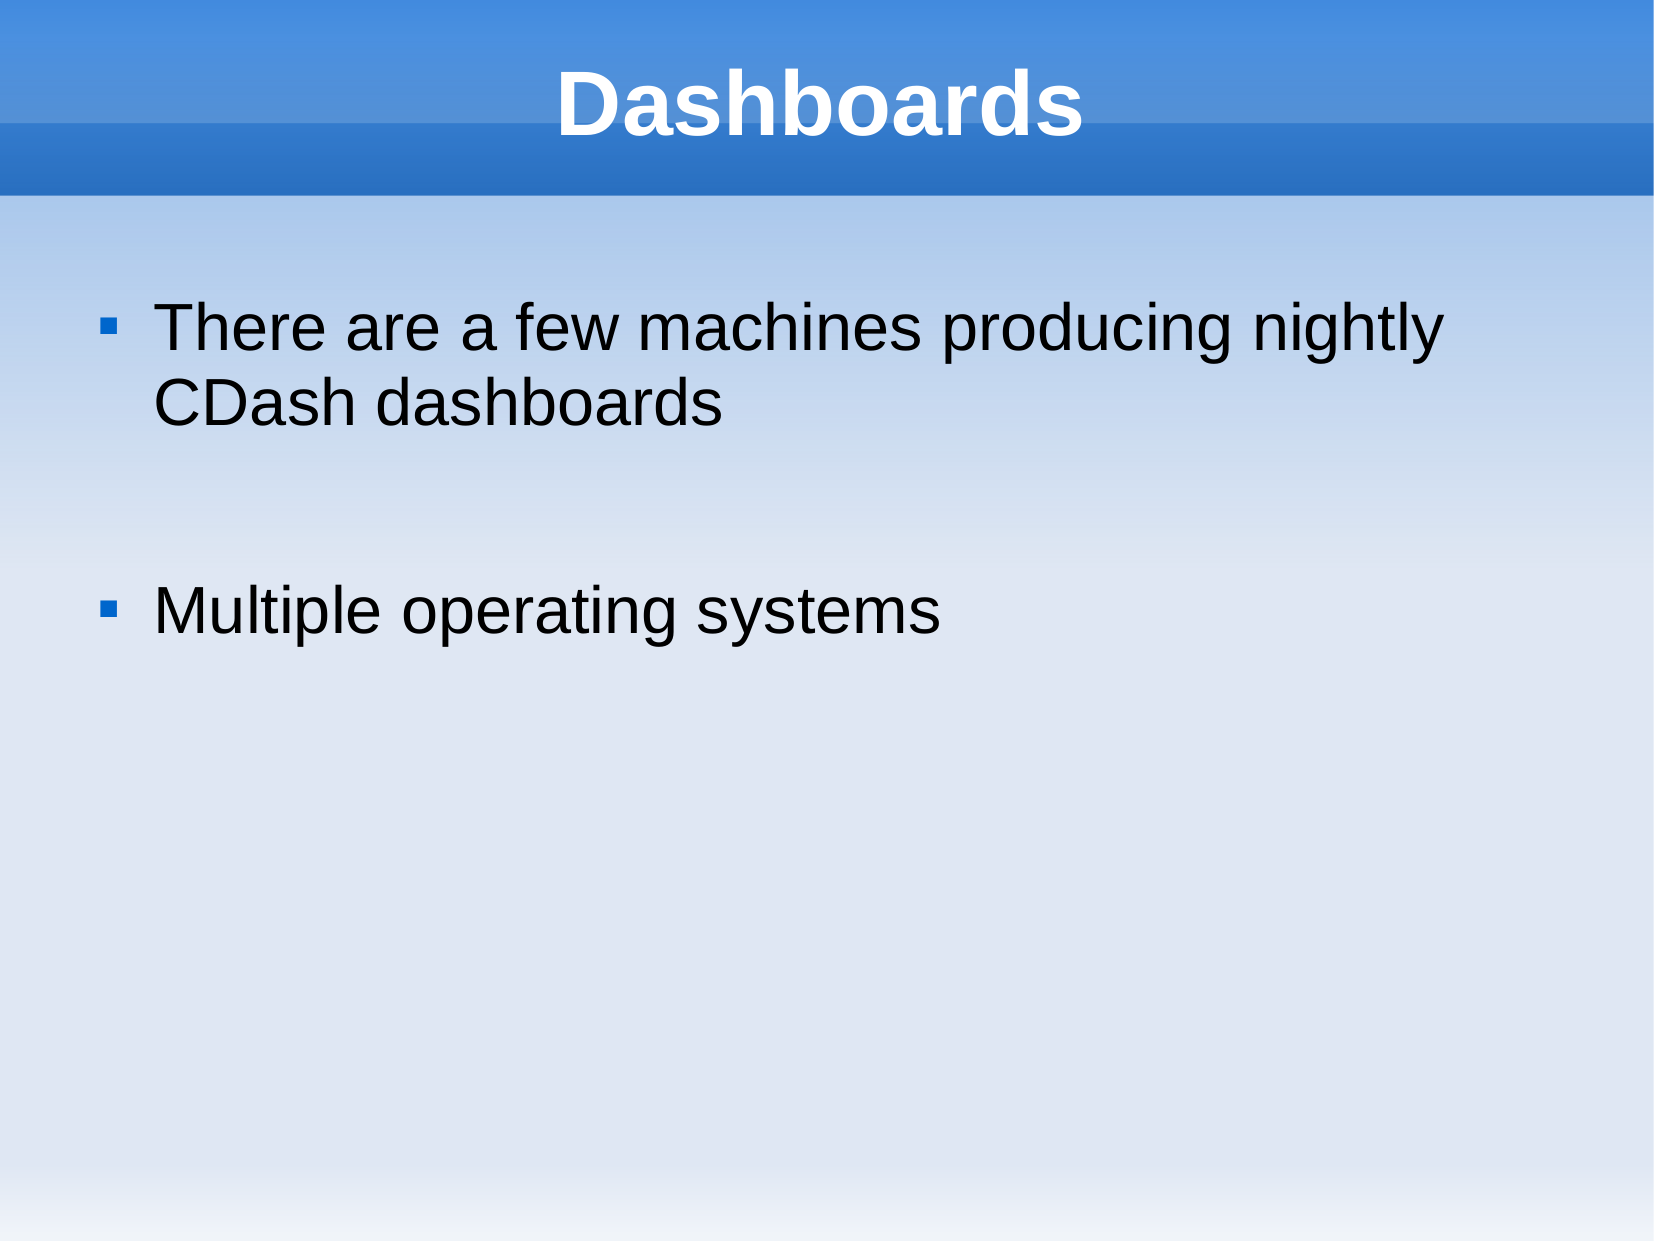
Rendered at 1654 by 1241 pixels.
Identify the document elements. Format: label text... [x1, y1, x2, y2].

title Dashboards [76, 7, 1565, 200]
list There are a few machines producing nightly CDash dashboards Multiple operating systems [82, 290, 1571, 1094]
picture [0, 0, 1654, 1241]
